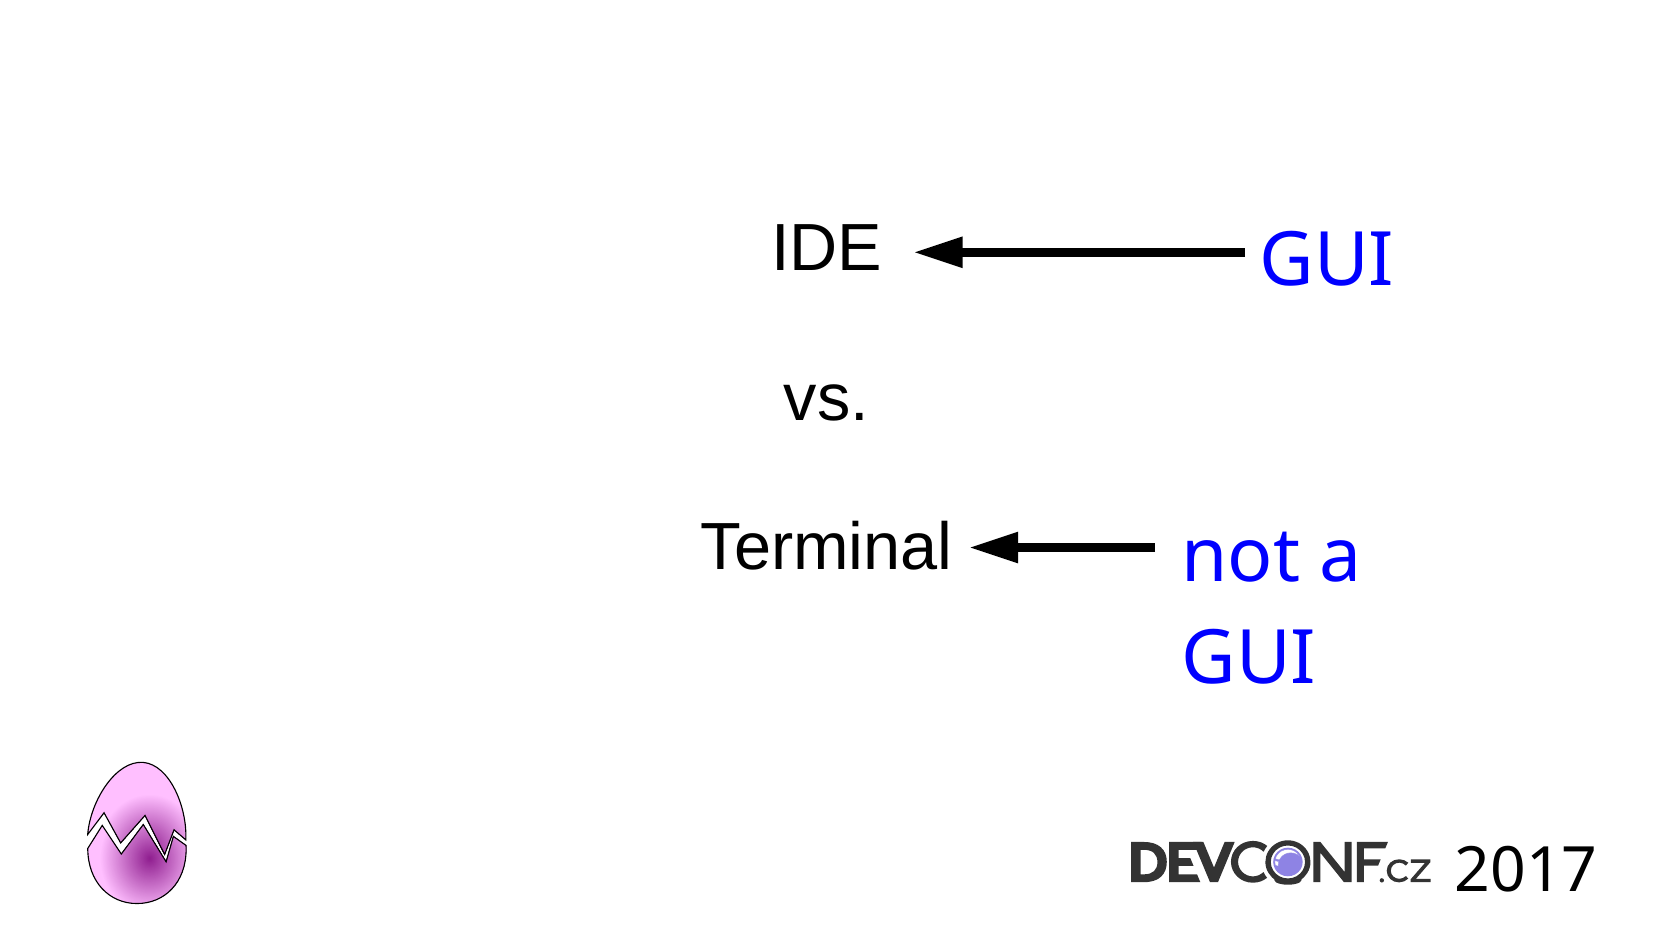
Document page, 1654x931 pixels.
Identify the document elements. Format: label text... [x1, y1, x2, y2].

subtitle IDE vs. Terminal [82, 37, 1571, 758]
text_box GUI [1245, 198, 1398, 308]
text_box not a GUI [1166, 493, 1506, 604]
